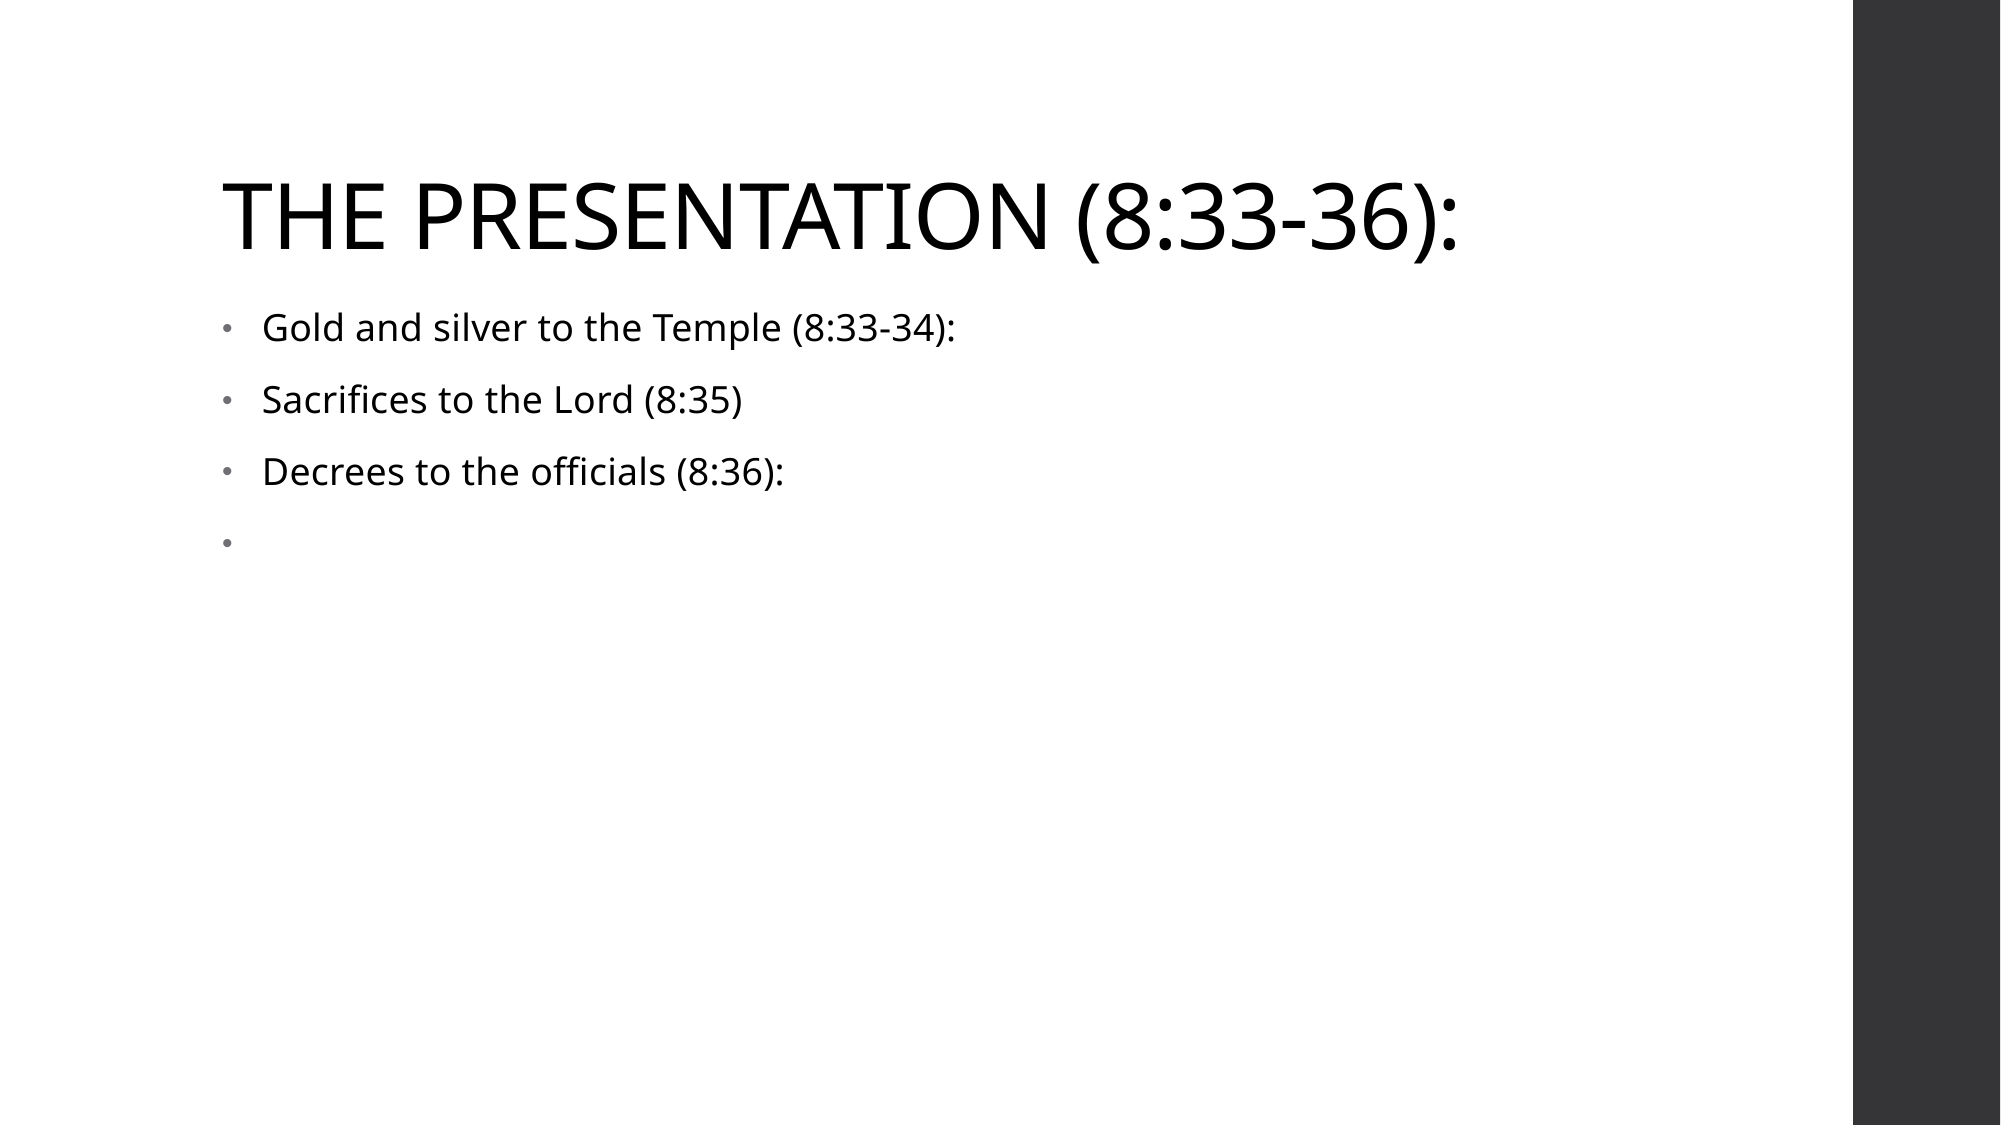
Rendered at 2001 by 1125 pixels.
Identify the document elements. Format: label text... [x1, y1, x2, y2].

list Gold and silver to the Temple (8:33-34): Sacrifices to the Lord (8:35) Decrees to the officials (8:36): [206, 299, 1617, 1014]
title THE PRESENTATION (8:33-36): [206, 60, 1797, 278]
